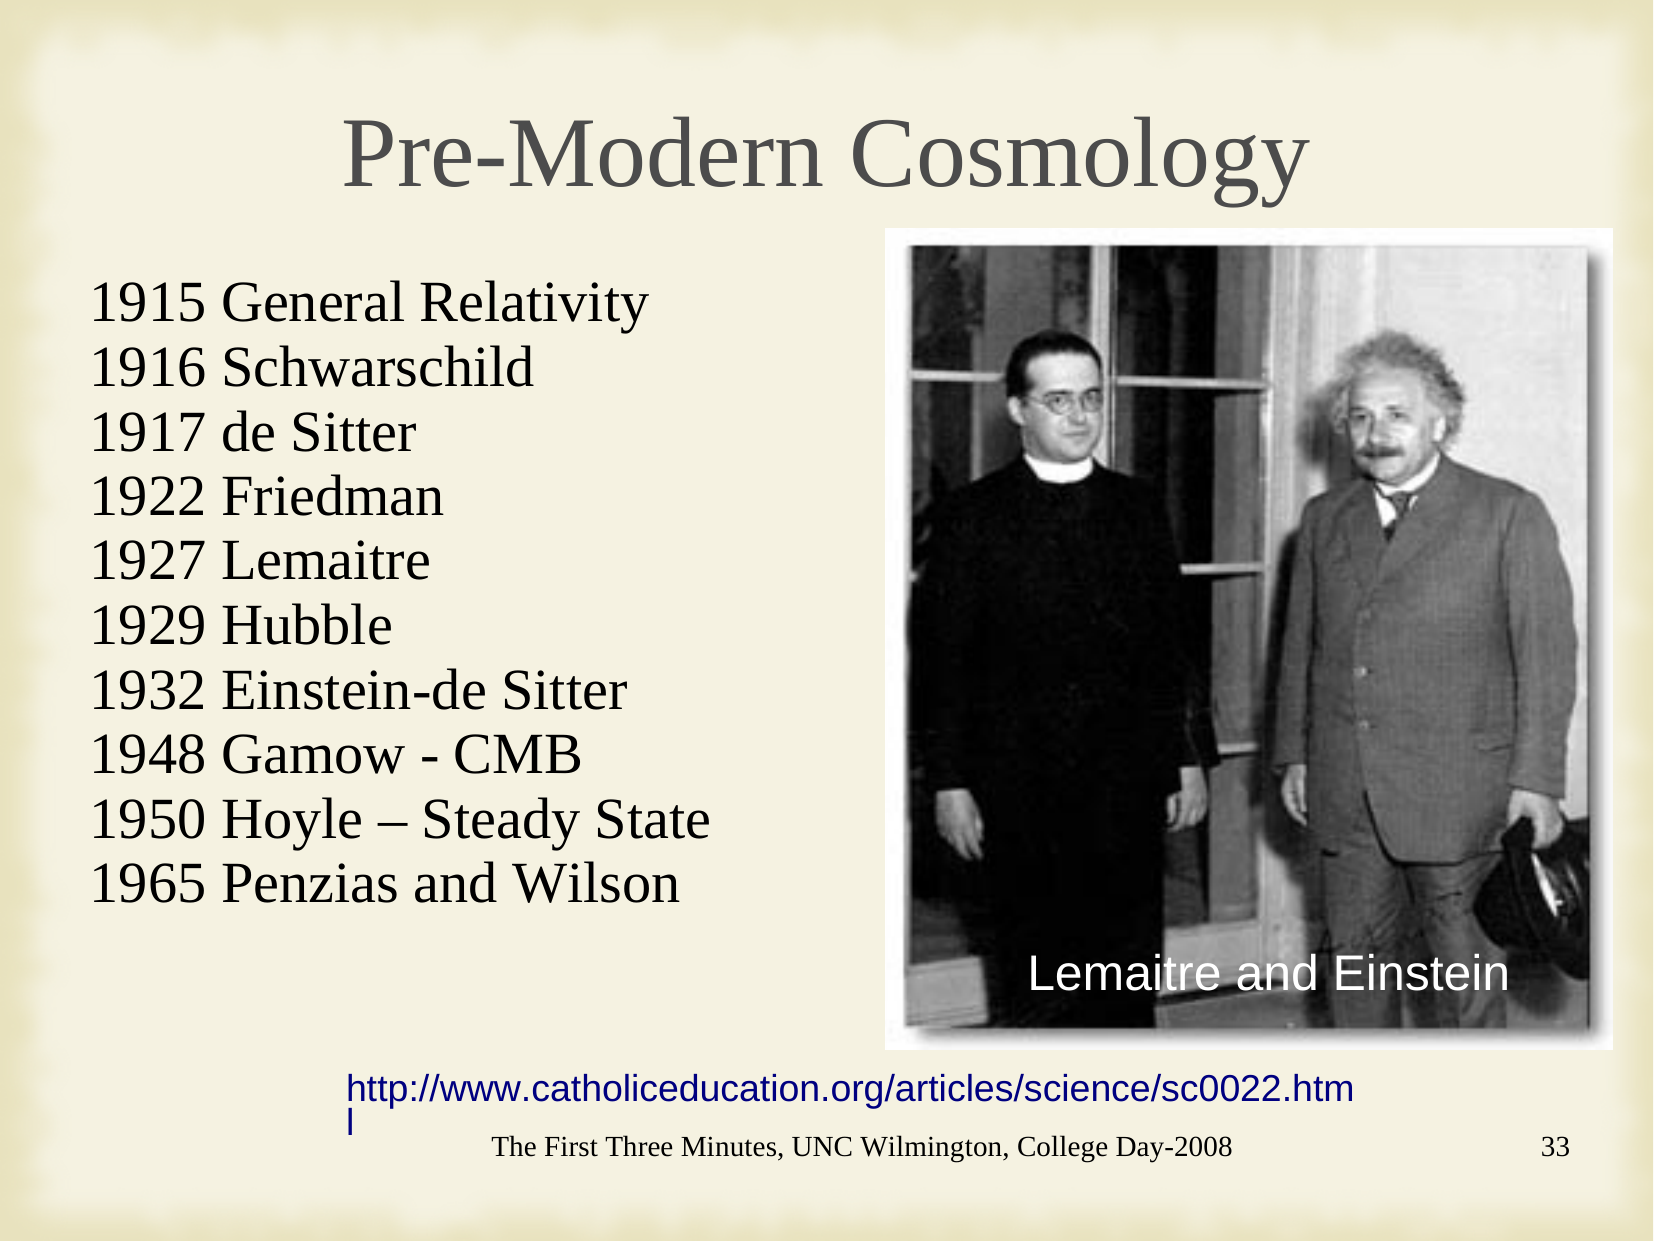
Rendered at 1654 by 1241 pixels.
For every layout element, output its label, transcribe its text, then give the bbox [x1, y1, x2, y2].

picture [0, 0, 1654, 1241]
text_box Lemaitre and Einstein [1012, 937, 1538, 1009]
text_box http://www.catholiceducation.org/articles/science/sc0022.html [331, 1060, 1376, 1117]
title Pre-Modern Cosmology [82, 49, 1571, 257]
text_box 1915 General Relativity 1916 Schwarschild 1917 de Sitter 1922 Friedman 1927 Lemaitre 1929 Hubble 1932 Einstein-de Sitter 1948 Gamow - CMB 1950 Hoyle – Steady State 1965 Penzias and Wilson [75, 262, 863, 933]
